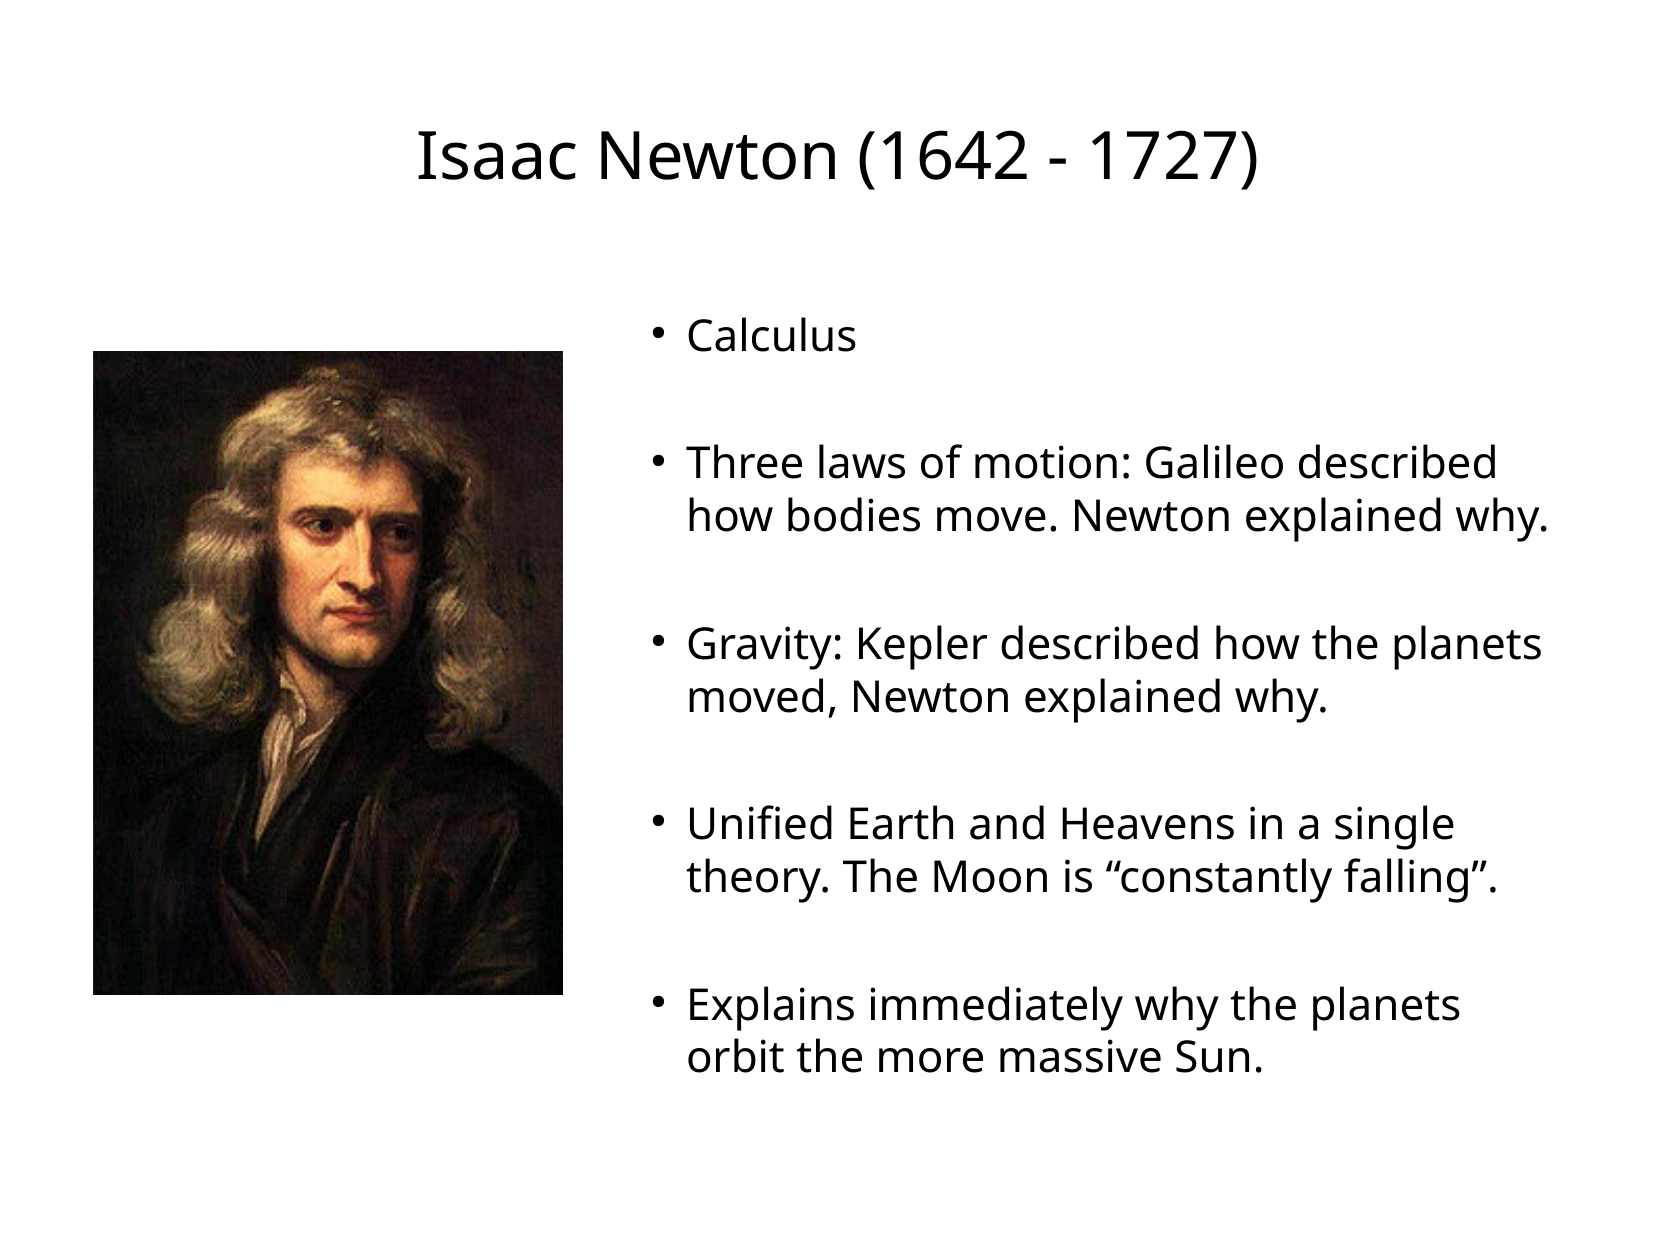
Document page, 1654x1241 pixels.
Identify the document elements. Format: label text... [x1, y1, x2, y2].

picture [93, 351, 563, 995]
list Calculus Three laws of motion: Galileo described how bodies move. Newton explained why. Gravity: Kepler described how the planets moved, Newton explained why. Unified Earth and Heavens in a single theory. The Moon is “constantly falling”. Explains immediately why the planets orbit the more massive Sun. [624, 300, 1576, 1119]
title Isaac Newton (1642 - 1727) [82, 49, 1571, 257]
